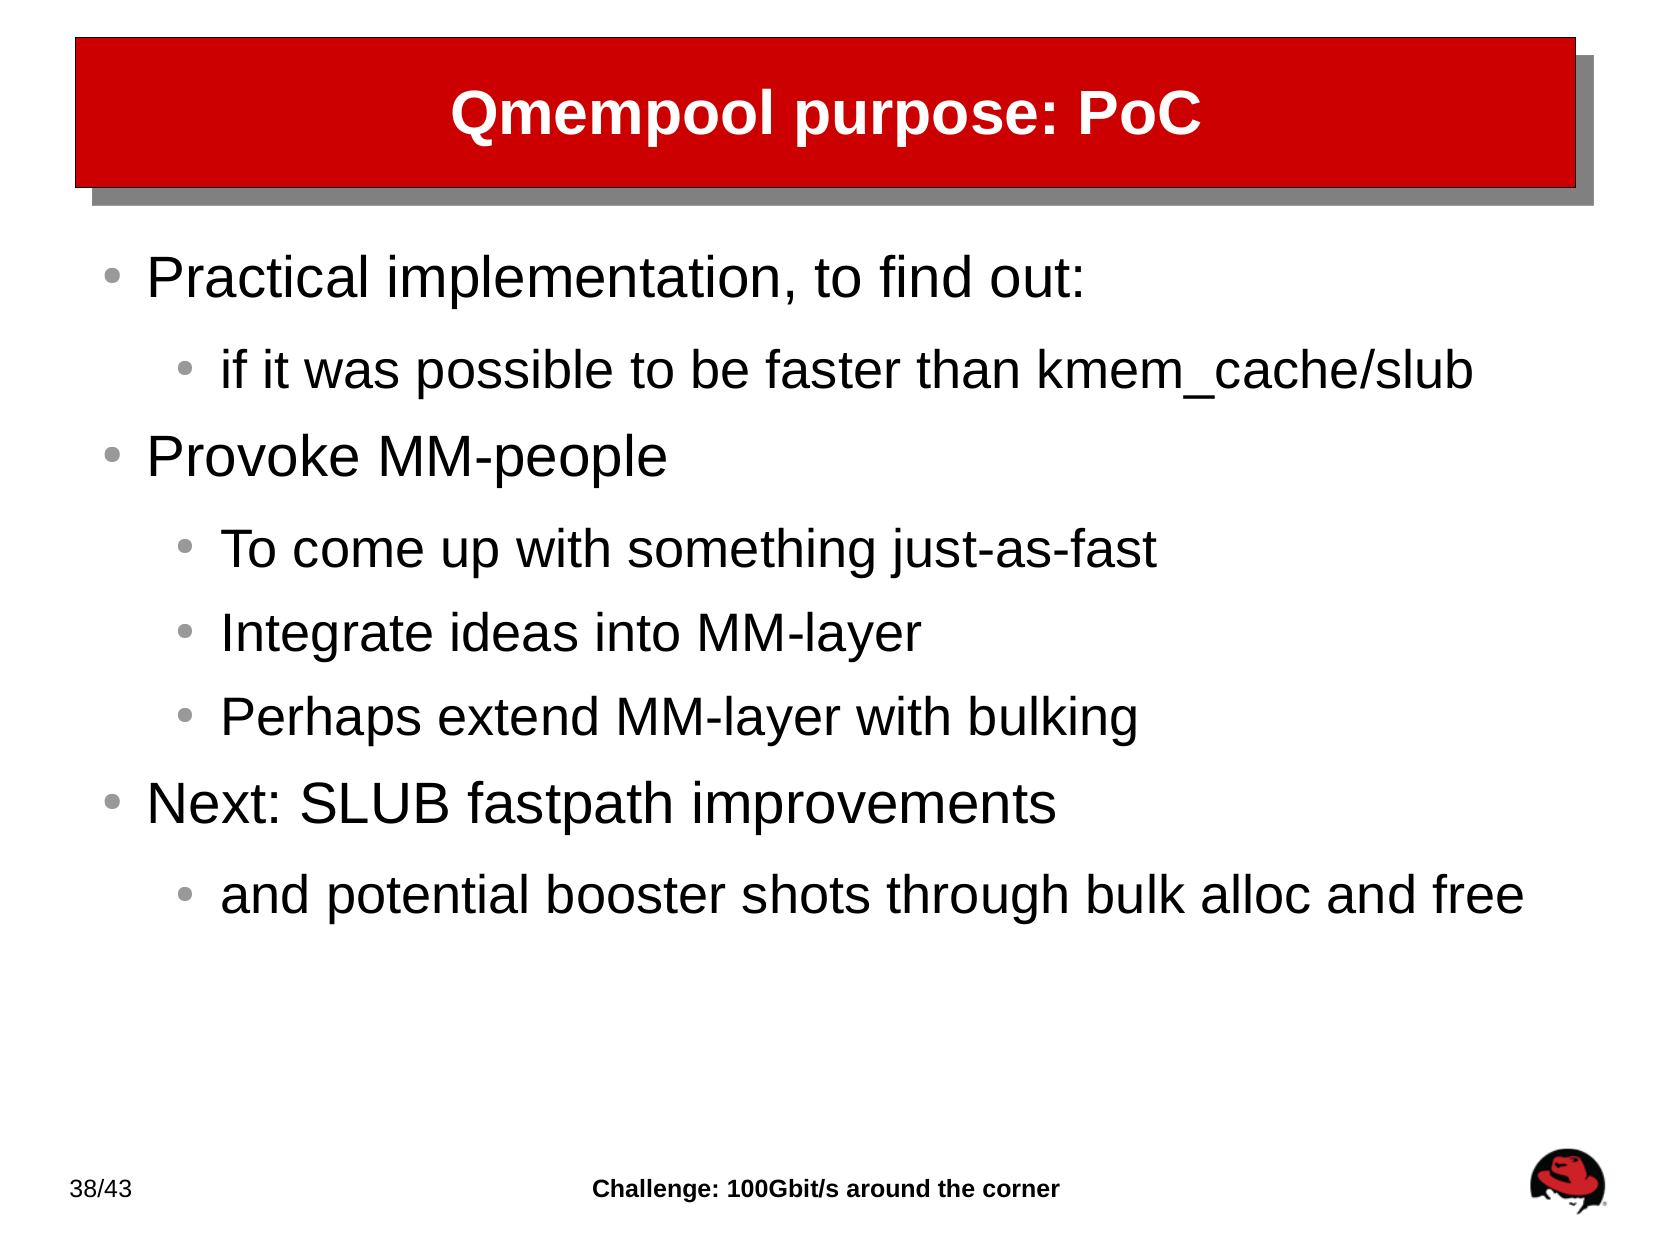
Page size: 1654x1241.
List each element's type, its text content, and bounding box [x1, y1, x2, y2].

picture [1529, 1146, 1613, 1224]
list Practical implementation, to find out: if it was possible to be faster than kmem_cache/slub Provoke MM-people To come up with something just-as-fast Integrate ideas into MM-layer Perhaps extend MM-layer with bulking Next: SLUB fastpath improvements and potential booster shots through bulk alloc and free [86, 244, 1576, 1039]
text_box [82, 37, 1571, 203]
